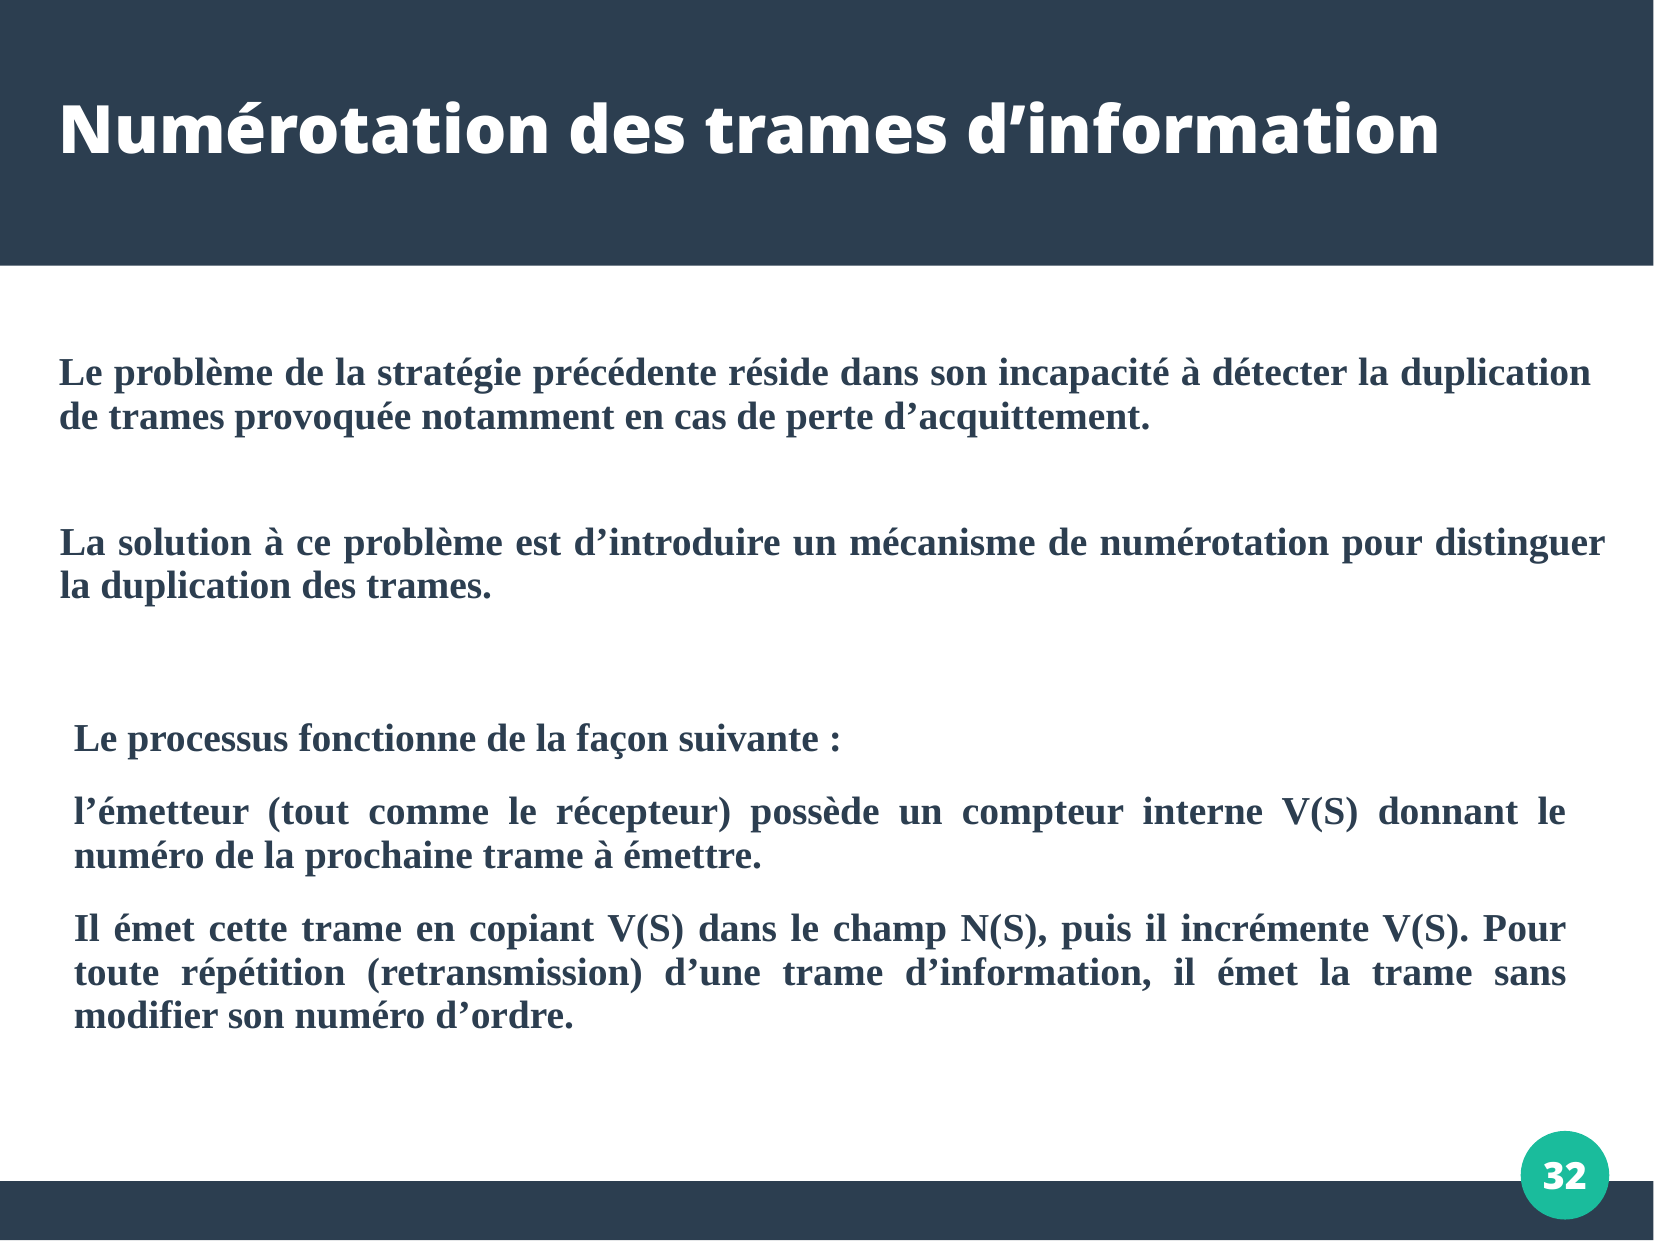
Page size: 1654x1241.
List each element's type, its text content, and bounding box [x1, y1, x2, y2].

text_box Le processus fonctionne de la façon suivante : l’émetteur (tout comme le récepteur) possède un compteur interne V(S) donnant le numéro de la prochaine trame à émettre. Il émet cette trame en copiant V(S) dans le champ N(S), puis il incrémente V(S). Pour toute répétition (retransmission) d’une trame d’information, il émet la trame sans modifier son numéro d’ordre. [59, 708, 1583, 1045]
text_box Le problème de la stratégie précédente réside dans son incapacité à détecter la duplication de trames provoquée notamment en cas de perte d’acquittement. [59, 350, 1594, 439]
text_box La solution à ce problème est d’introduire un mécanisme de numérotation pour distinguer la duplication des trames. [59, 519, 1607, 608]
title Numérotation des trames d’information [59, 49, 1595, 207]
